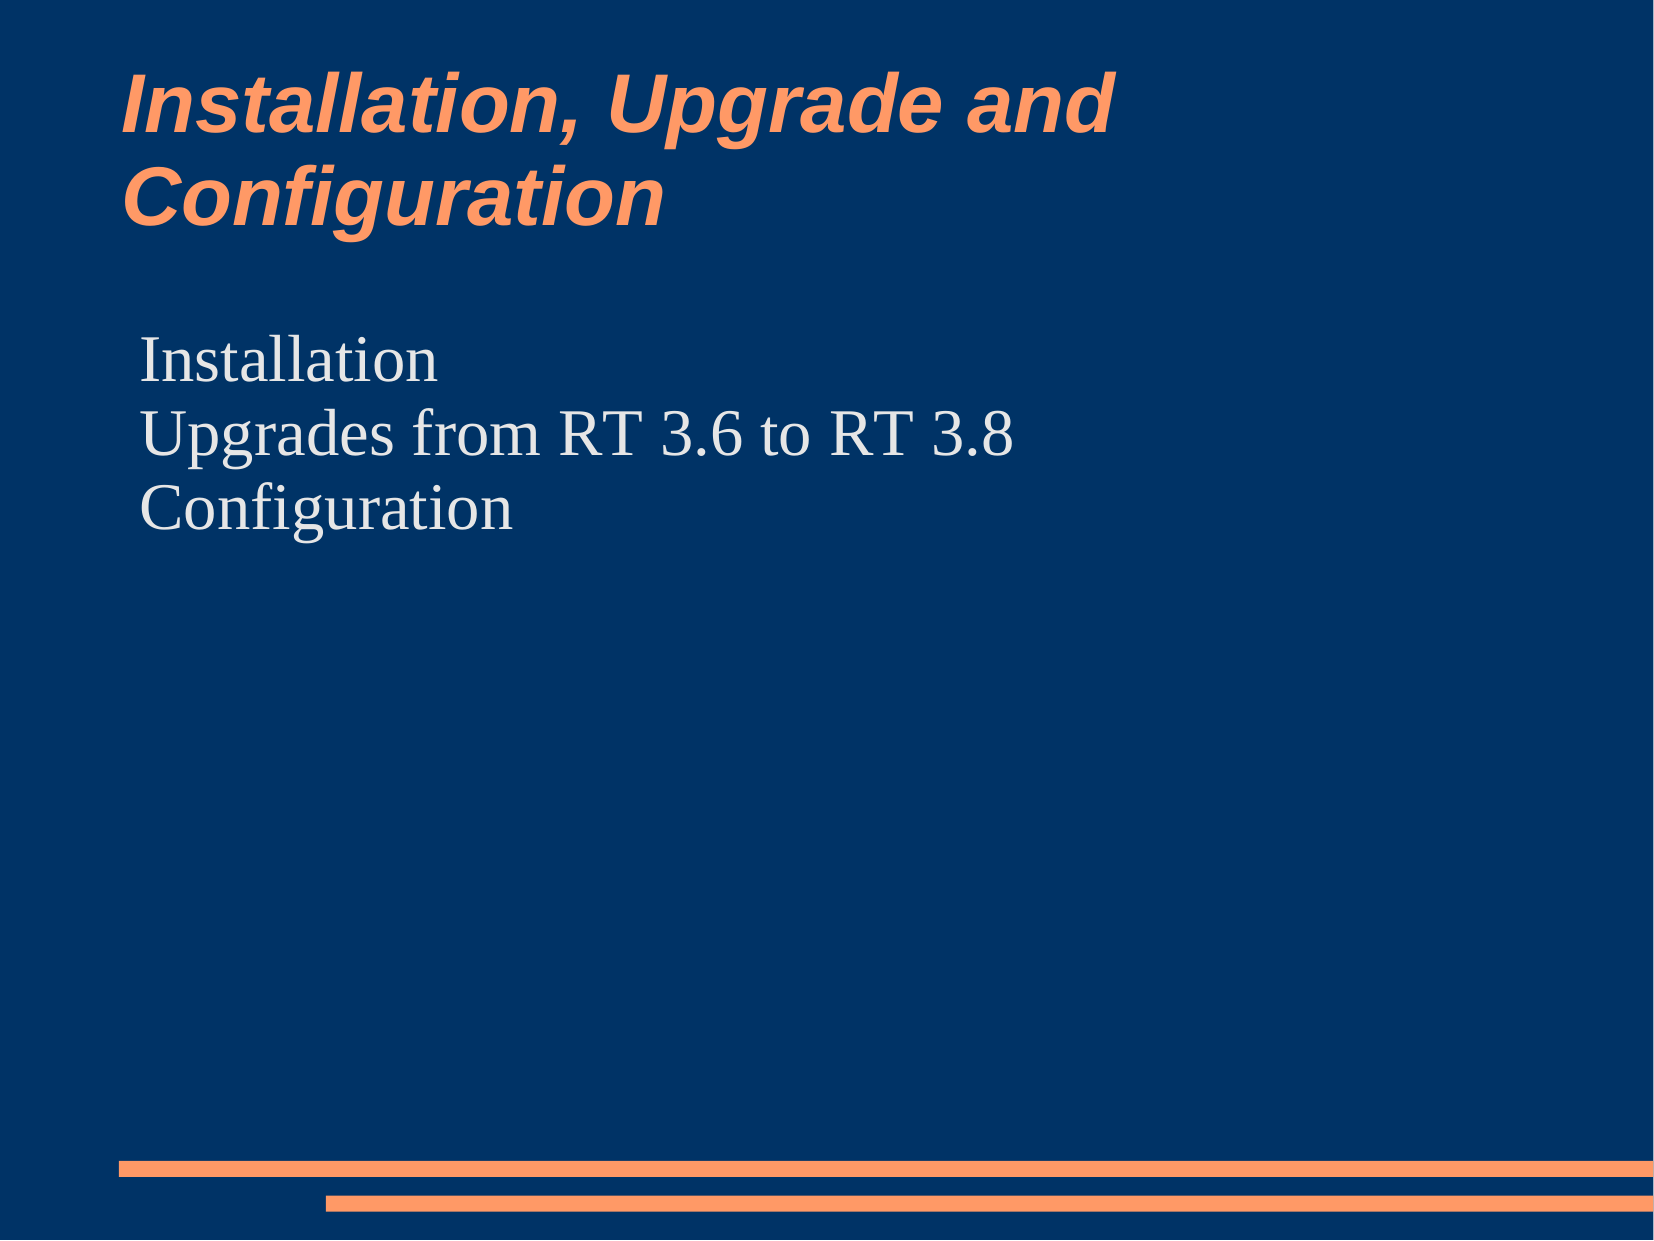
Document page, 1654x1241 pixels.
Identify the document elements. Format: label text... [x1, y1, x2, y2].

list Installation Upgrades from RT 3.6 to RT 3.8 Configuration [121, 322, 1561, 1118]
title Installation, Upgrade and Configuration [121, 53, 1534, 247]
